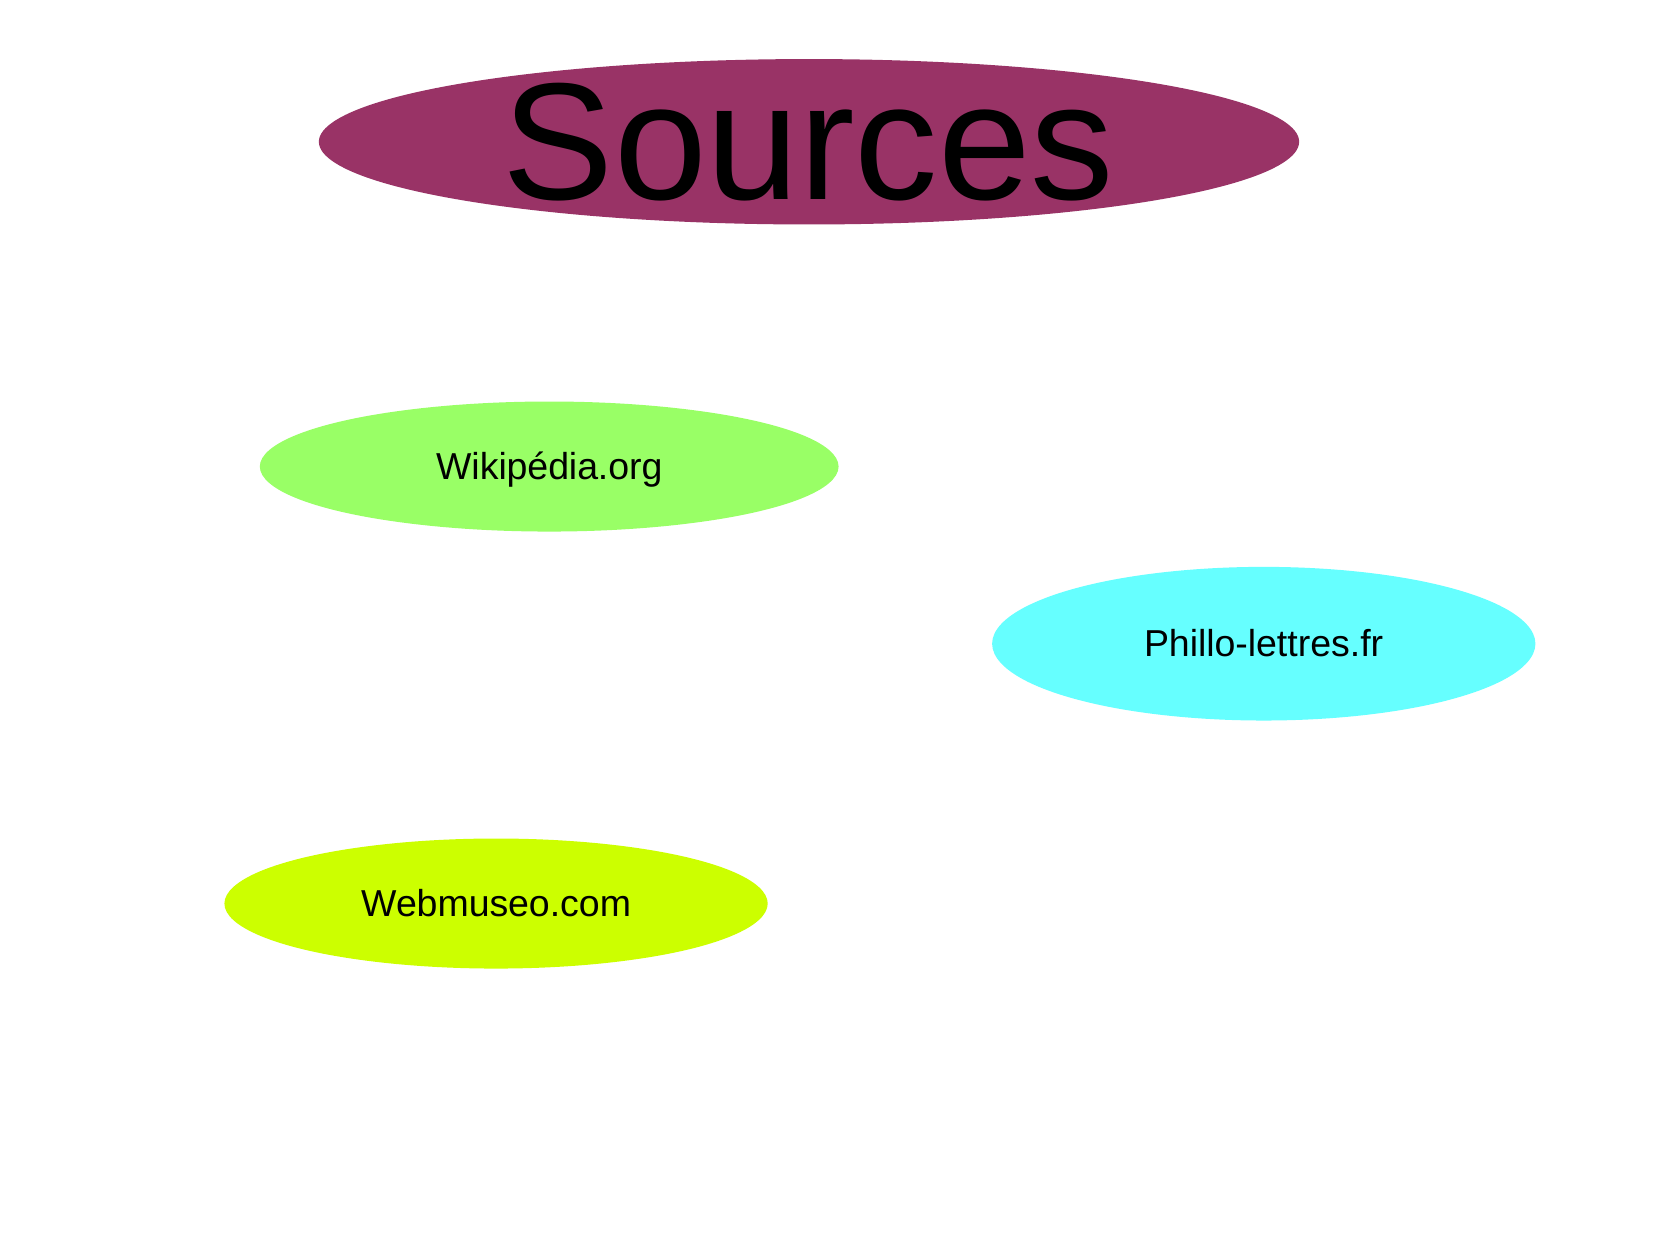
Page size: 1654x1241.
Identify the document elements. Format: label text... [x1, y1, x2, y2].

text_box Phillo-lettres.fr [992, 566, 1536, 721]
text_box Webmuseo.com [224, 838, 768, 969]
text_box Wikipédia.org [259, 401, 839, 532]
text_box Sources [318, 59, 1300, 225]
